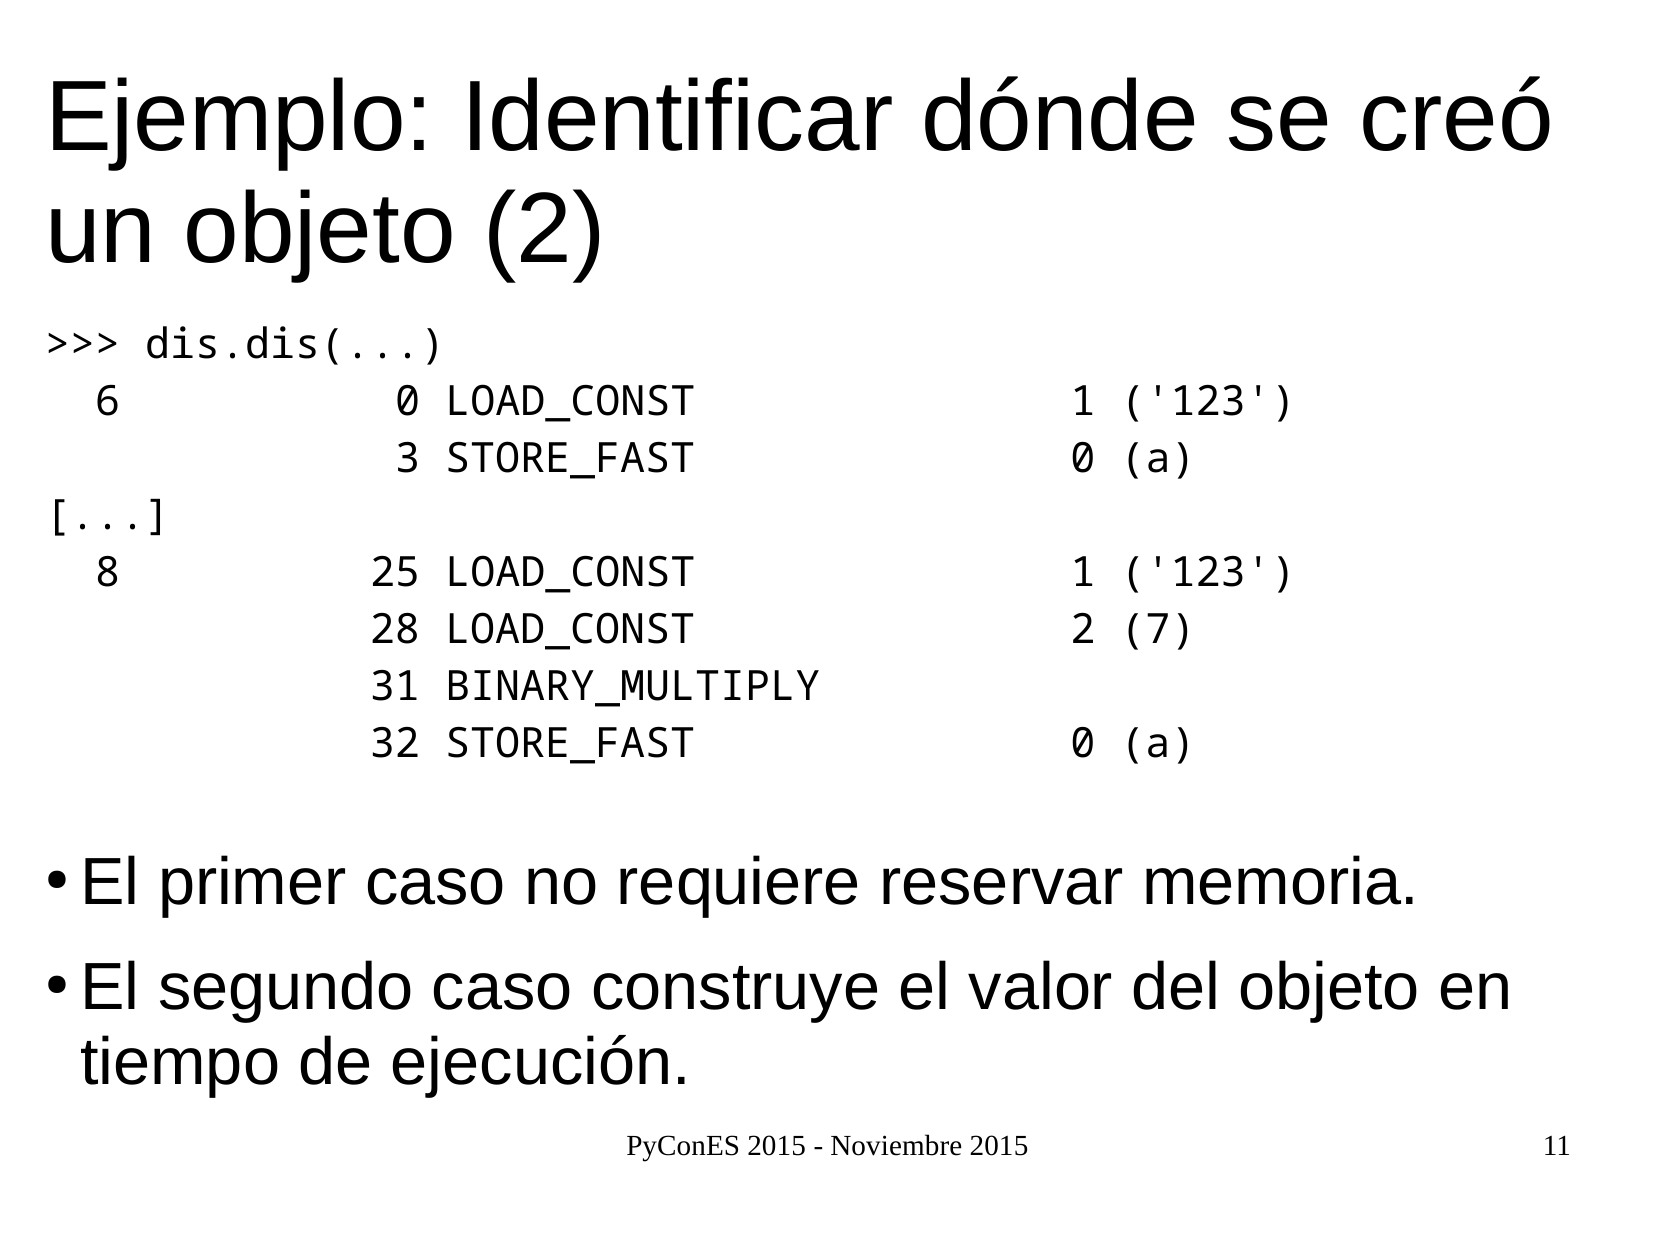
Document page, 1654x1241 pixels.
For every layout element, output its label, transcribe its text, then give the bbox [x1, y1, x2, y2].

subtitle Ejemplo: Identificar dónde se creó un objeto (2) >>> dis.dis(...) 6 0 LOAD_CONST 1 ('123') 3 STORE_FAST 0 (a) [...] 8 25 LOAD_CONST 1 ('123') 28 LOAD_CONST 2 (7) 31 BINARY_MULTIPLY 32 STORE_FAST 0 (a) El primer caso no requiere reservar memoria. El segundo caso construye el valor del objeto en tiempo de ejecución. [45, 60, 1606, 1136]
